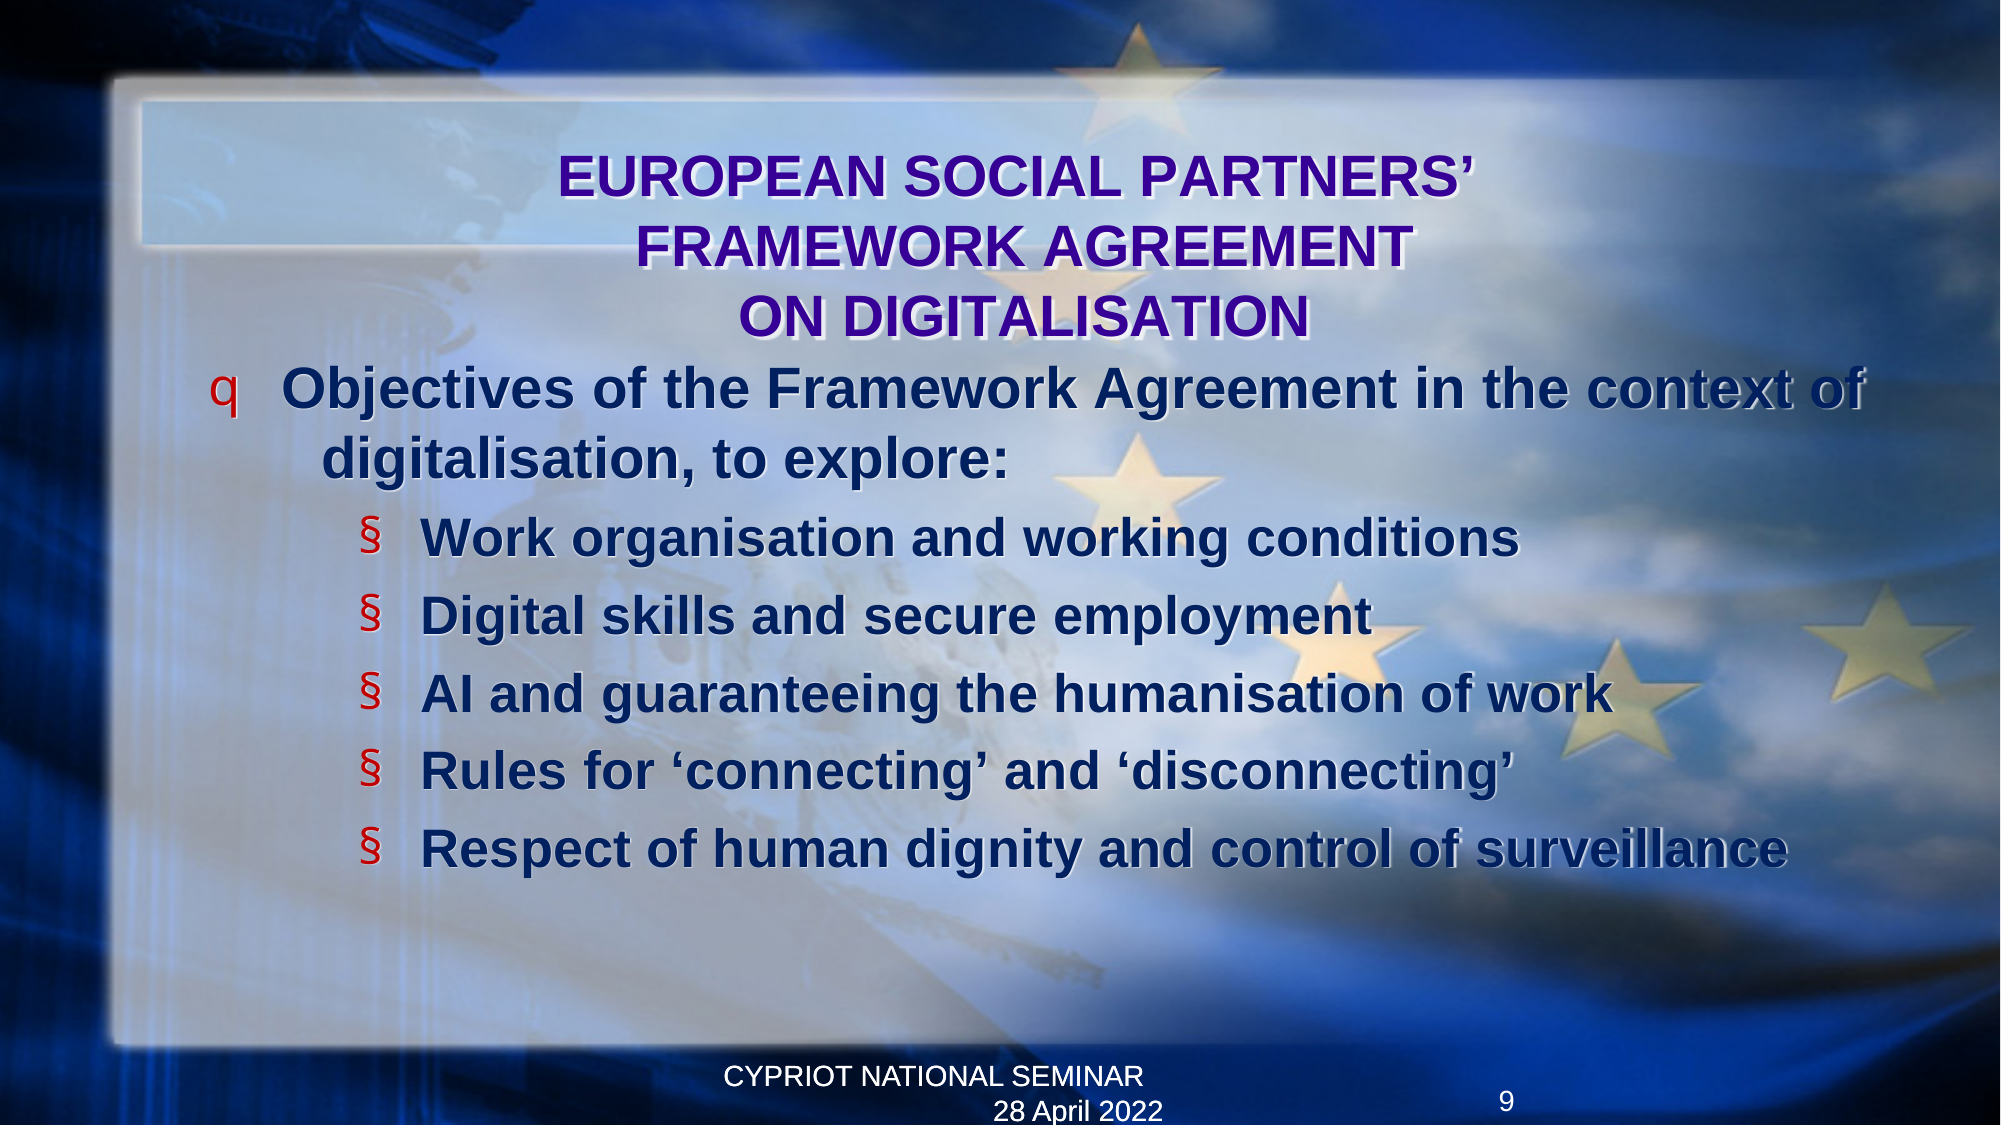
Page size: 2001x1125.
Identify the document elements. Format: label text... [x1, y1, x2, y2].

text_box CYPRIOT NATIONAL SEMINAR 28 April 2022 [708, 1050, 1342, 1125]
title EUROPEAN SOCIAL PARTNERS’ FRAMEWORK AGREEMENT ON DIGITALISATION [150, 130, 1900, 251]
list Objectives of the Framework Agreement in the context of digitalisation, to explore: Work organisation and working conditions Digital skills and secure employment AI and guaranteeing the humanisation of work Rules for ‘connecting’ and ‘disconnecting’ Respect of human dignity and control of surveillance [193, 342, 1900, 1051]
text_box [1483, 1050, 1901, 1125]
